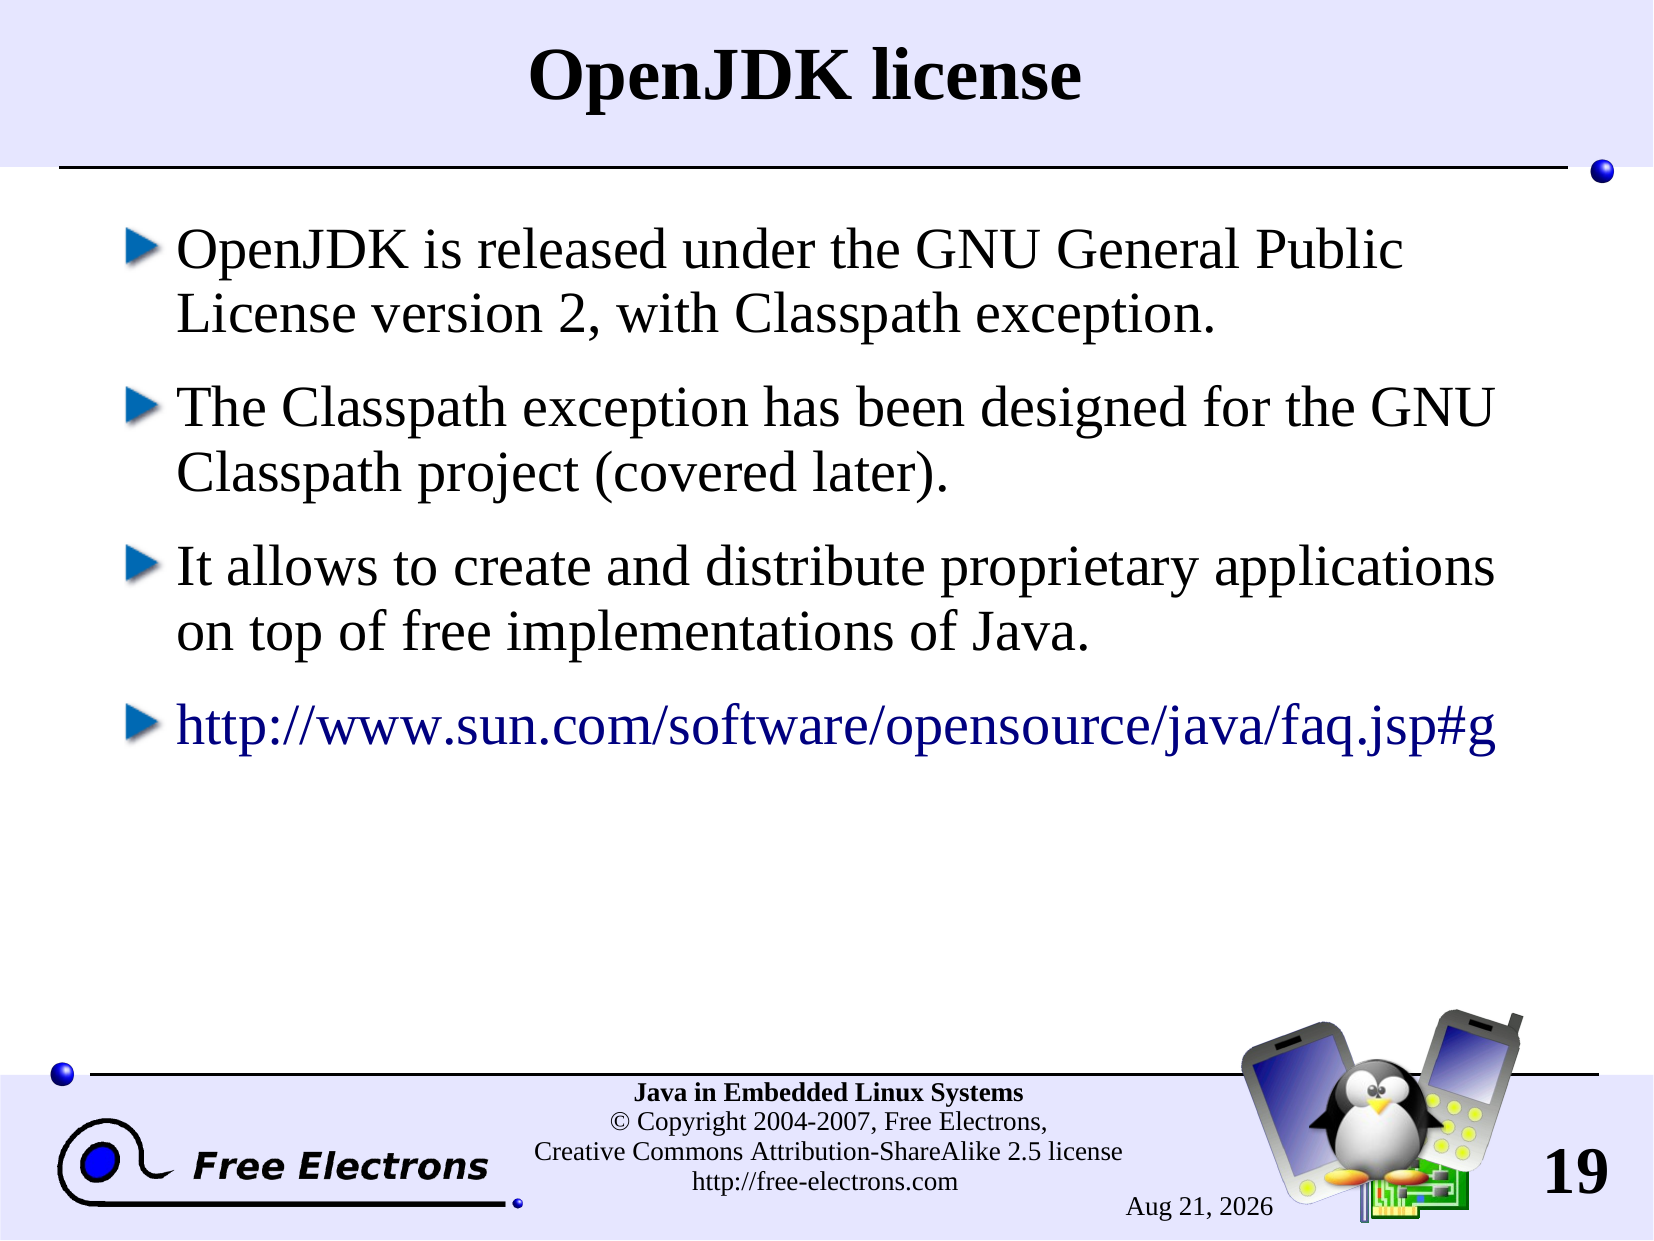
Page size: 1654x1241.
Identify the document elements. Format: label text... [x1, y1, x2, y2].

picture [1231, 1007, 1538, 1241]
list OpenJDK is released under the GNU General Public License version 2, with Classpath exception. The Classpath exception has been designed for the GNU Classpath project (covered later). It allows to create and distribute proprietary applications on top of free implementations of Java. http://www.sun.com/software/opensource/java/faq.jsp#g [105, 216, 1518, 1066]
picture [50, 1107, 527, 1216]
title OpenJDK license [60, 25, 1551, 124]
